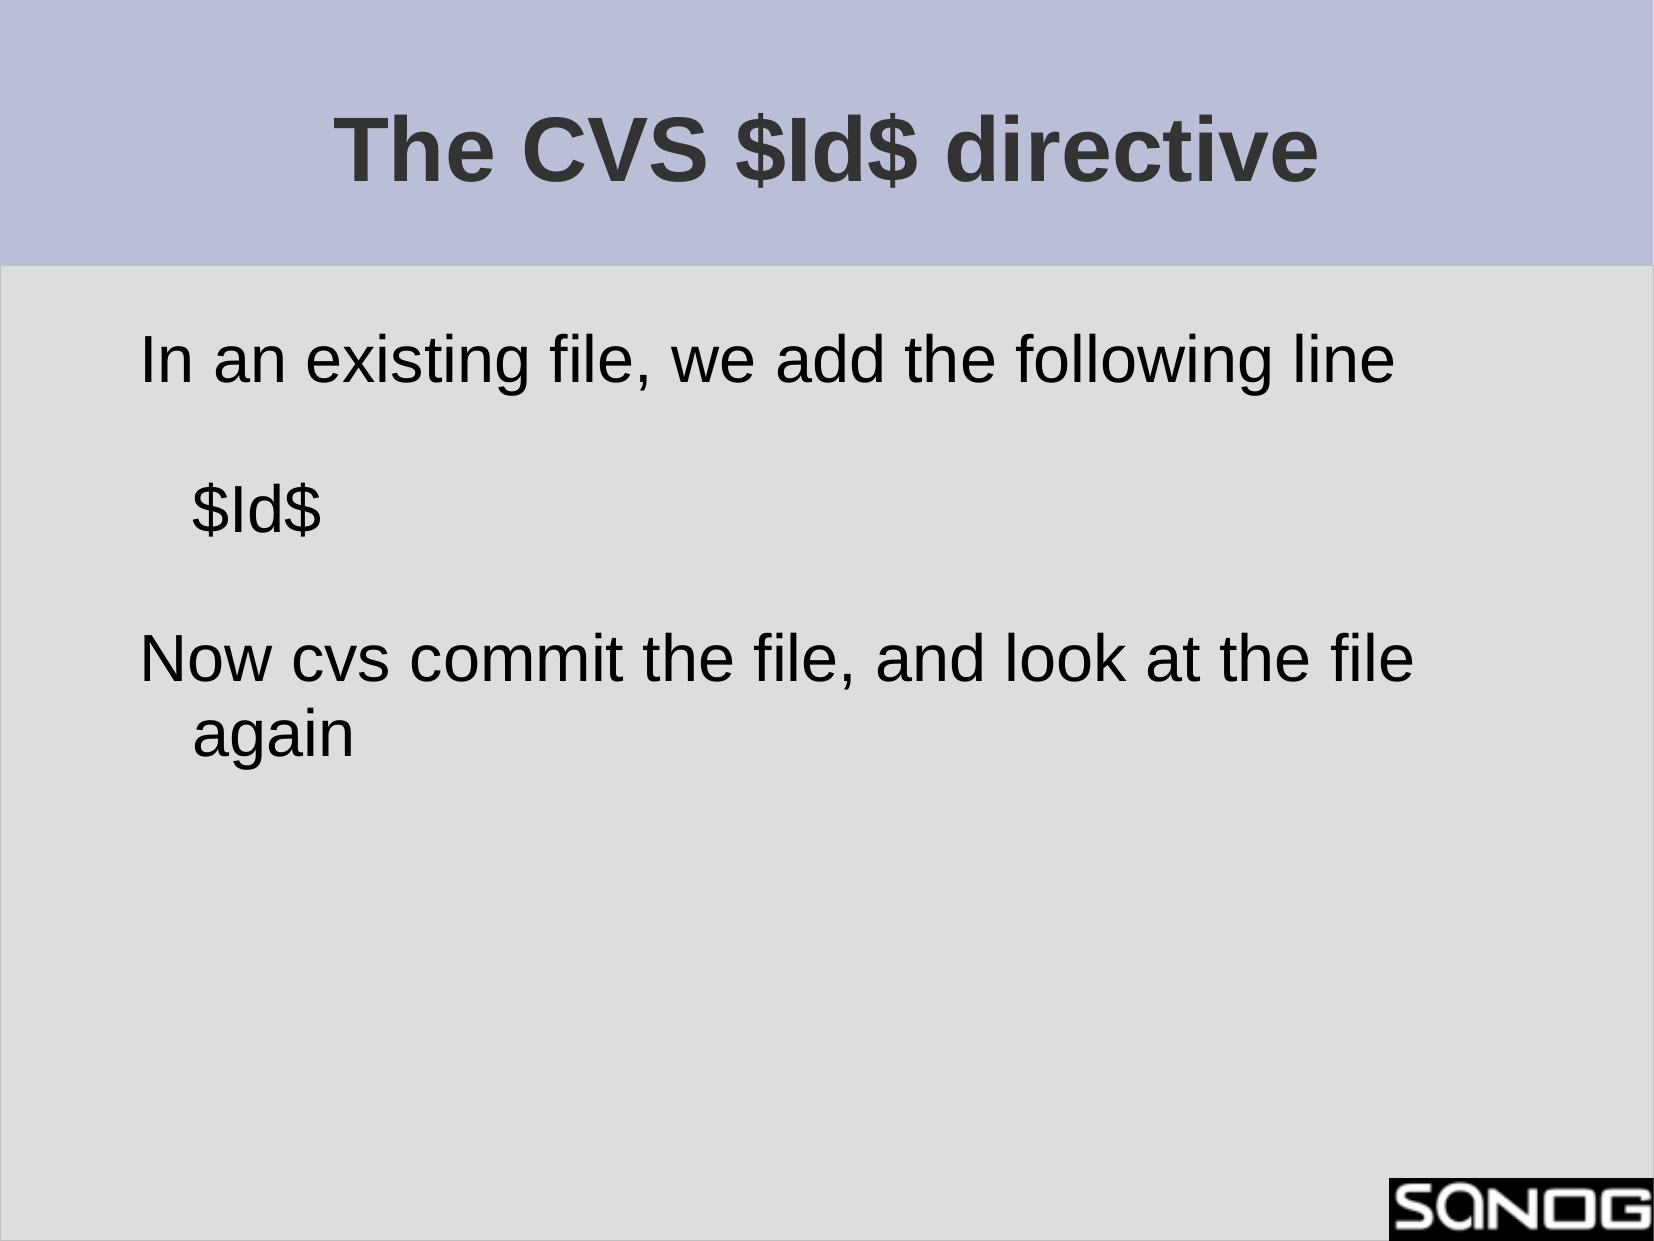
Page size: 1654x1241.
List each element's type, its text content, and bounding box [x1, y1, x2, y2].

picture [1389, 1178, 1654, 1241]
list In an existing file, we add the following line $Id$ Now cvs commit the file, and look at the file again [121, 322, 1561, 1133]
title The CVS $Id$ directive [121, 46, 1534, 254]
